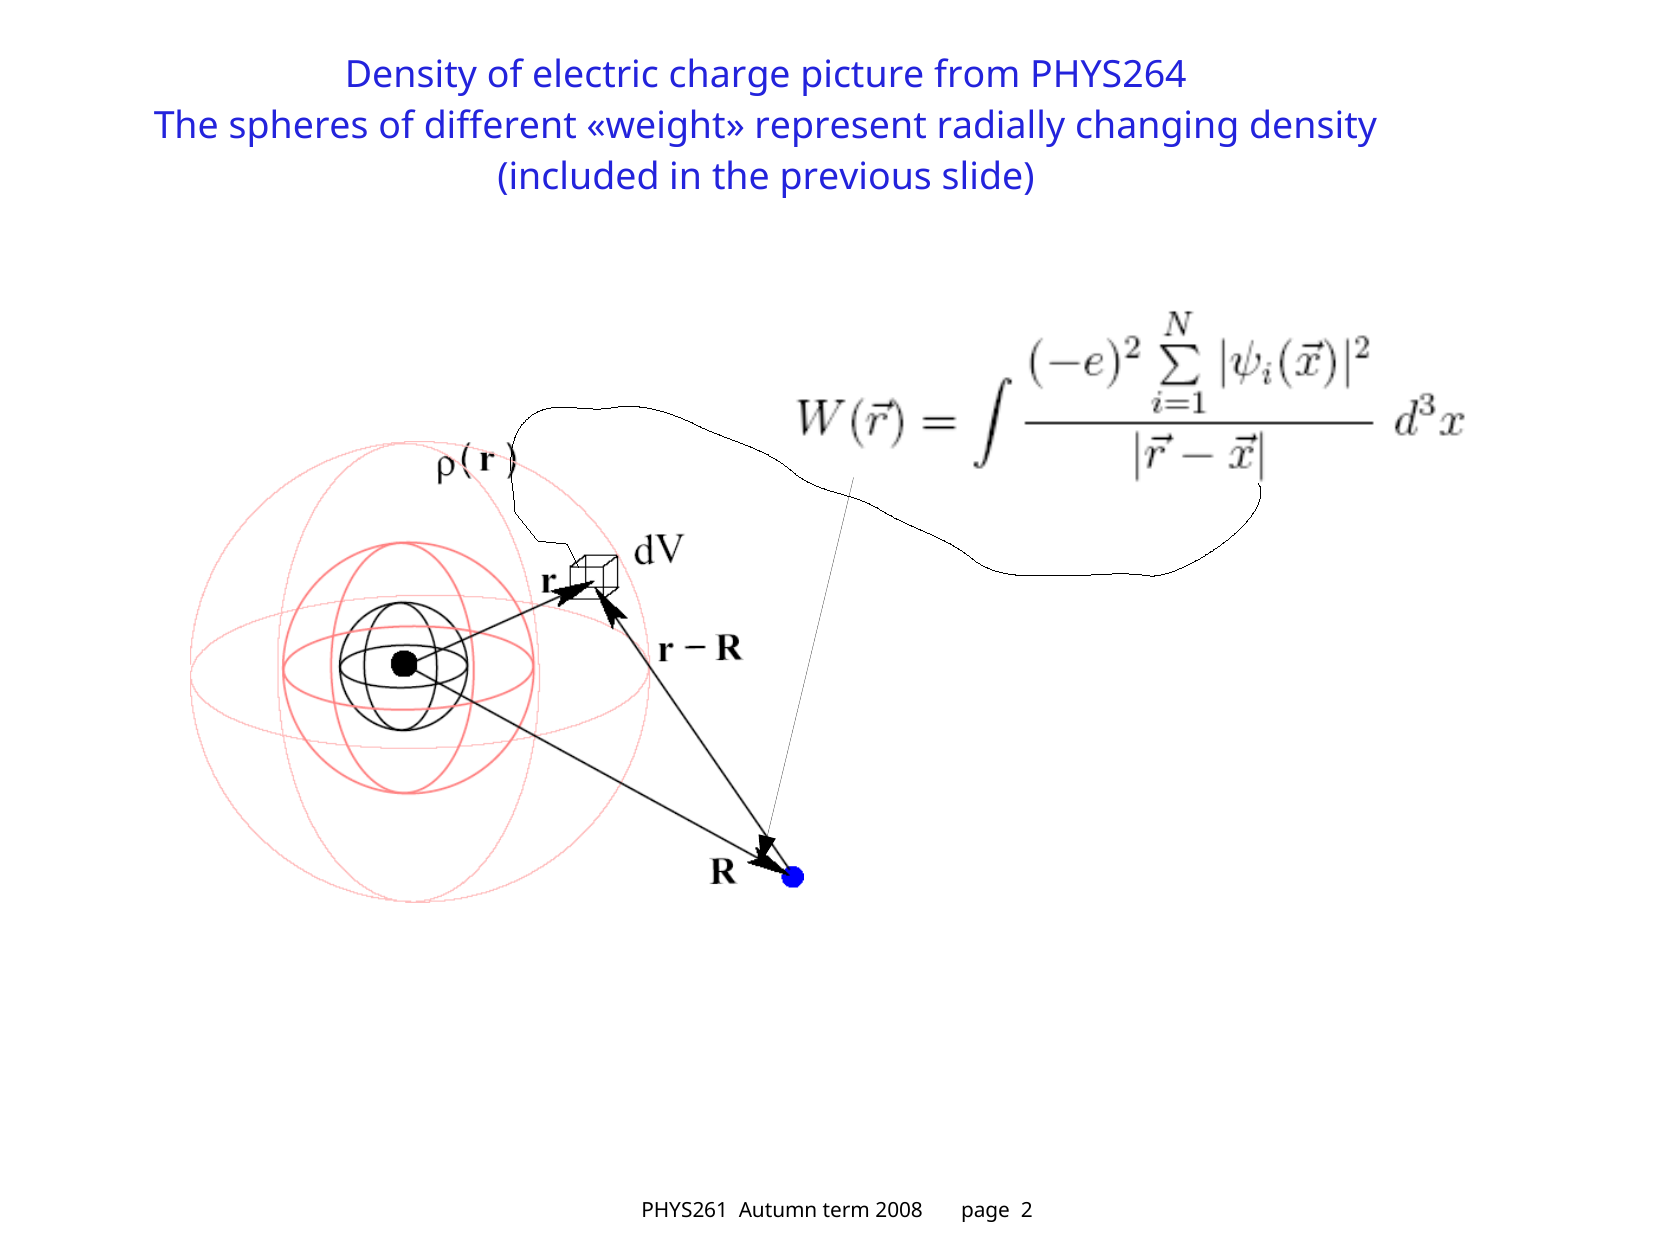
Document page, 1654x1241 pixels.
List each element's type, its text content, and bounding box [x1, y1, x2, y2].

picture [190, 290, 1518, 904]
text_box Density of electric charge picture from PHYS264 The spheres of different «weight» represent radially changing density (included in the previous slide) [32, 40, 1500, 421]
